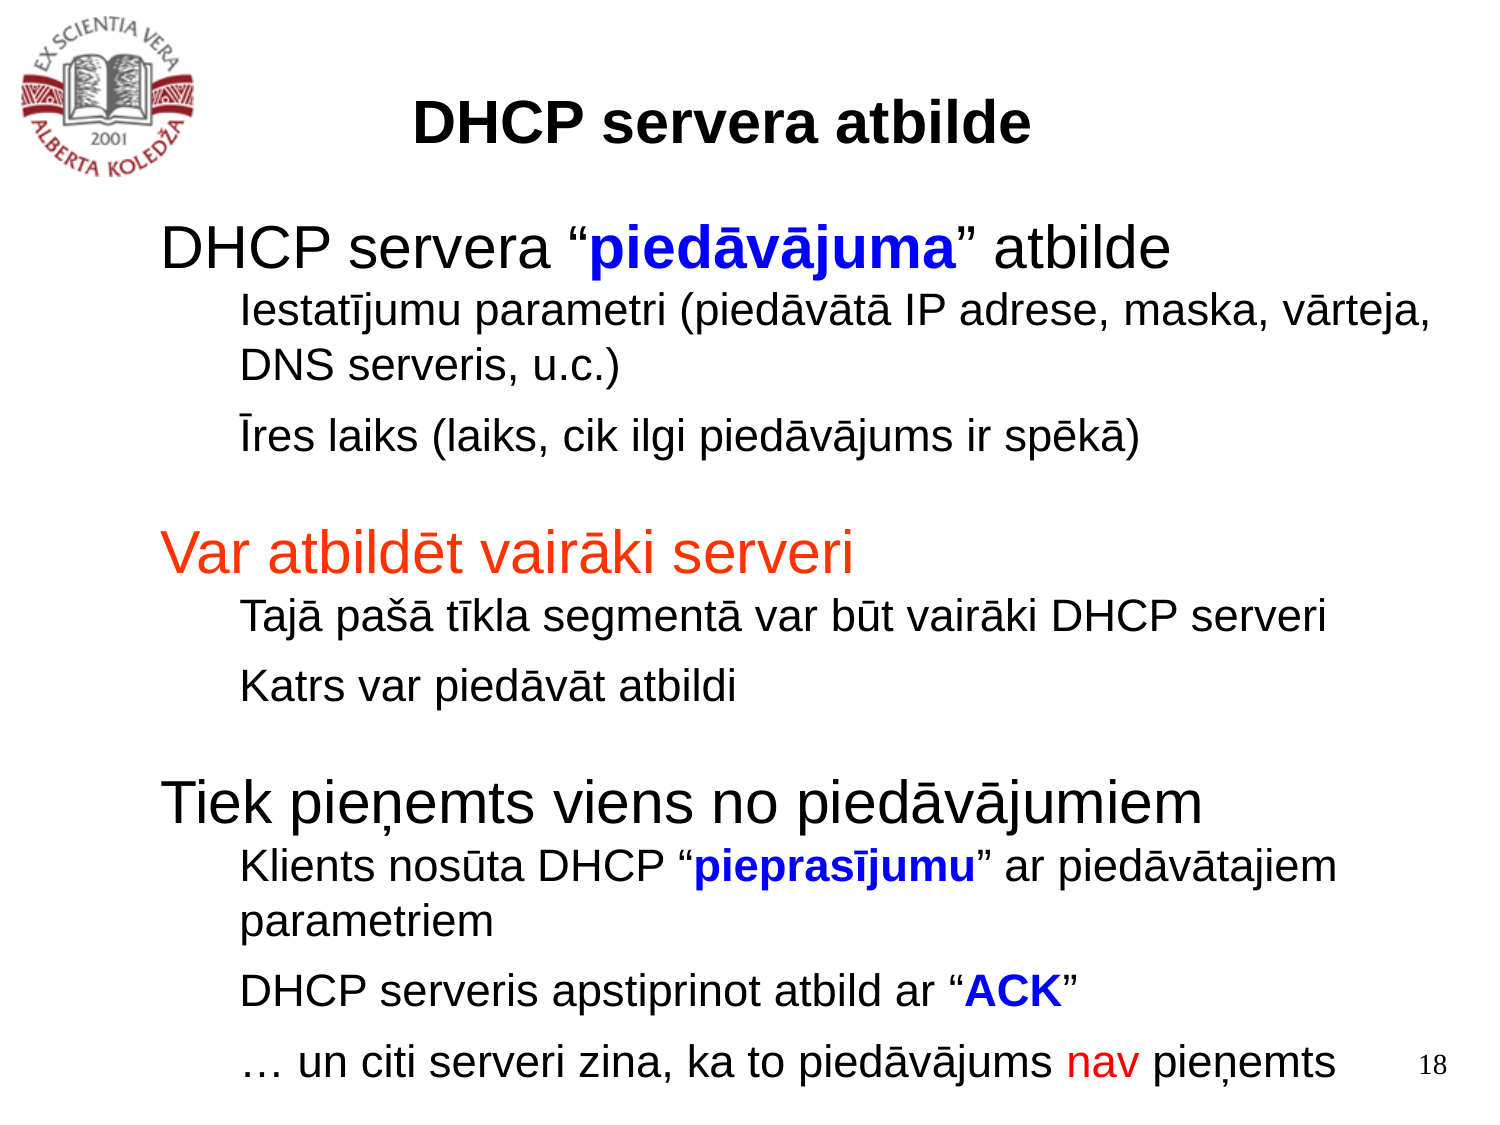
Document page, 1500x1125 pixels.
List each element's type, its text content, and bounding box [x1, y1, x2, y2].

title DHCP servera atbilde [50, 62, 1374, 175]
list DHCP servera “piedāvājuma” atbilde Iestatījumu parametri (piedāvātā IP adrese, maska, vārteja, DNS serveris, u.c.) Īres laiks (laiks, cik ilgi piedāvājums ir spēkā) Var atbildēt vairāki serveri Tajā pašā tīkla segmentā var būt vairāki DHCP serveri Katrs var piedāvāt atbildi Tiek pieņemts viens no piedāvājumiem Klients nosūta DHCP “pieprasījumu” ar piedāvātajiem parametriem DHCP serveris apstiprinot atbild ar “ACK” … un citi serveri zina, ka to piedāvājums nav pieņemts [74, 200, 1463, 1101]
picture [21, 16, 194, 177]
